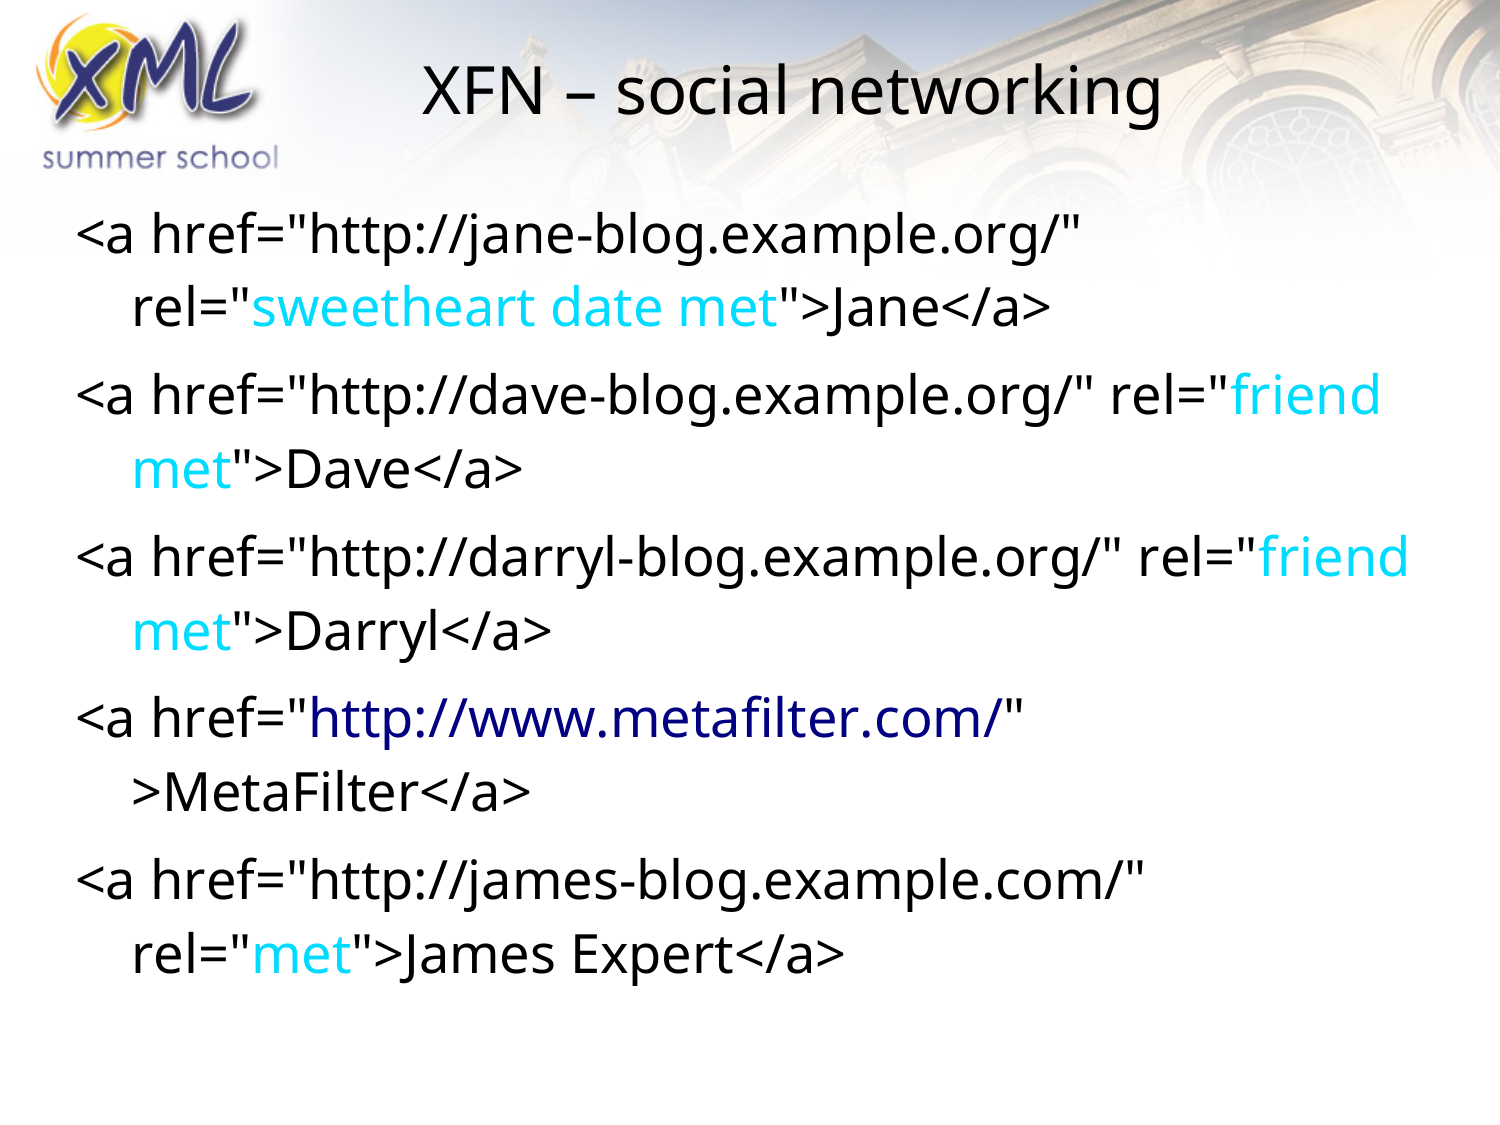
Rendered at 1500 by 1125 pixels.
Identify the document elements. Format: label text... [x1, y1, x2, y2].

list <a href="http://jane-blog.example.org/" rel="sweetheart date met">Jane</a> <a href="http://dave-blog.example.org/" rel="friend met">Dave</a> <a href="http://darryl-blog.example.org/" rel="friend met">Darryl</a> <a href="http://www.metafilter.com/" >MetaFilter</a> <a href="http://james-blog.example.com/" rel="met">James Expert</a> [75, 195, 1426, 991]
title XFN – social networking [281, 8, 1306, 170]
picture [0, 0, 1500, 1125]
